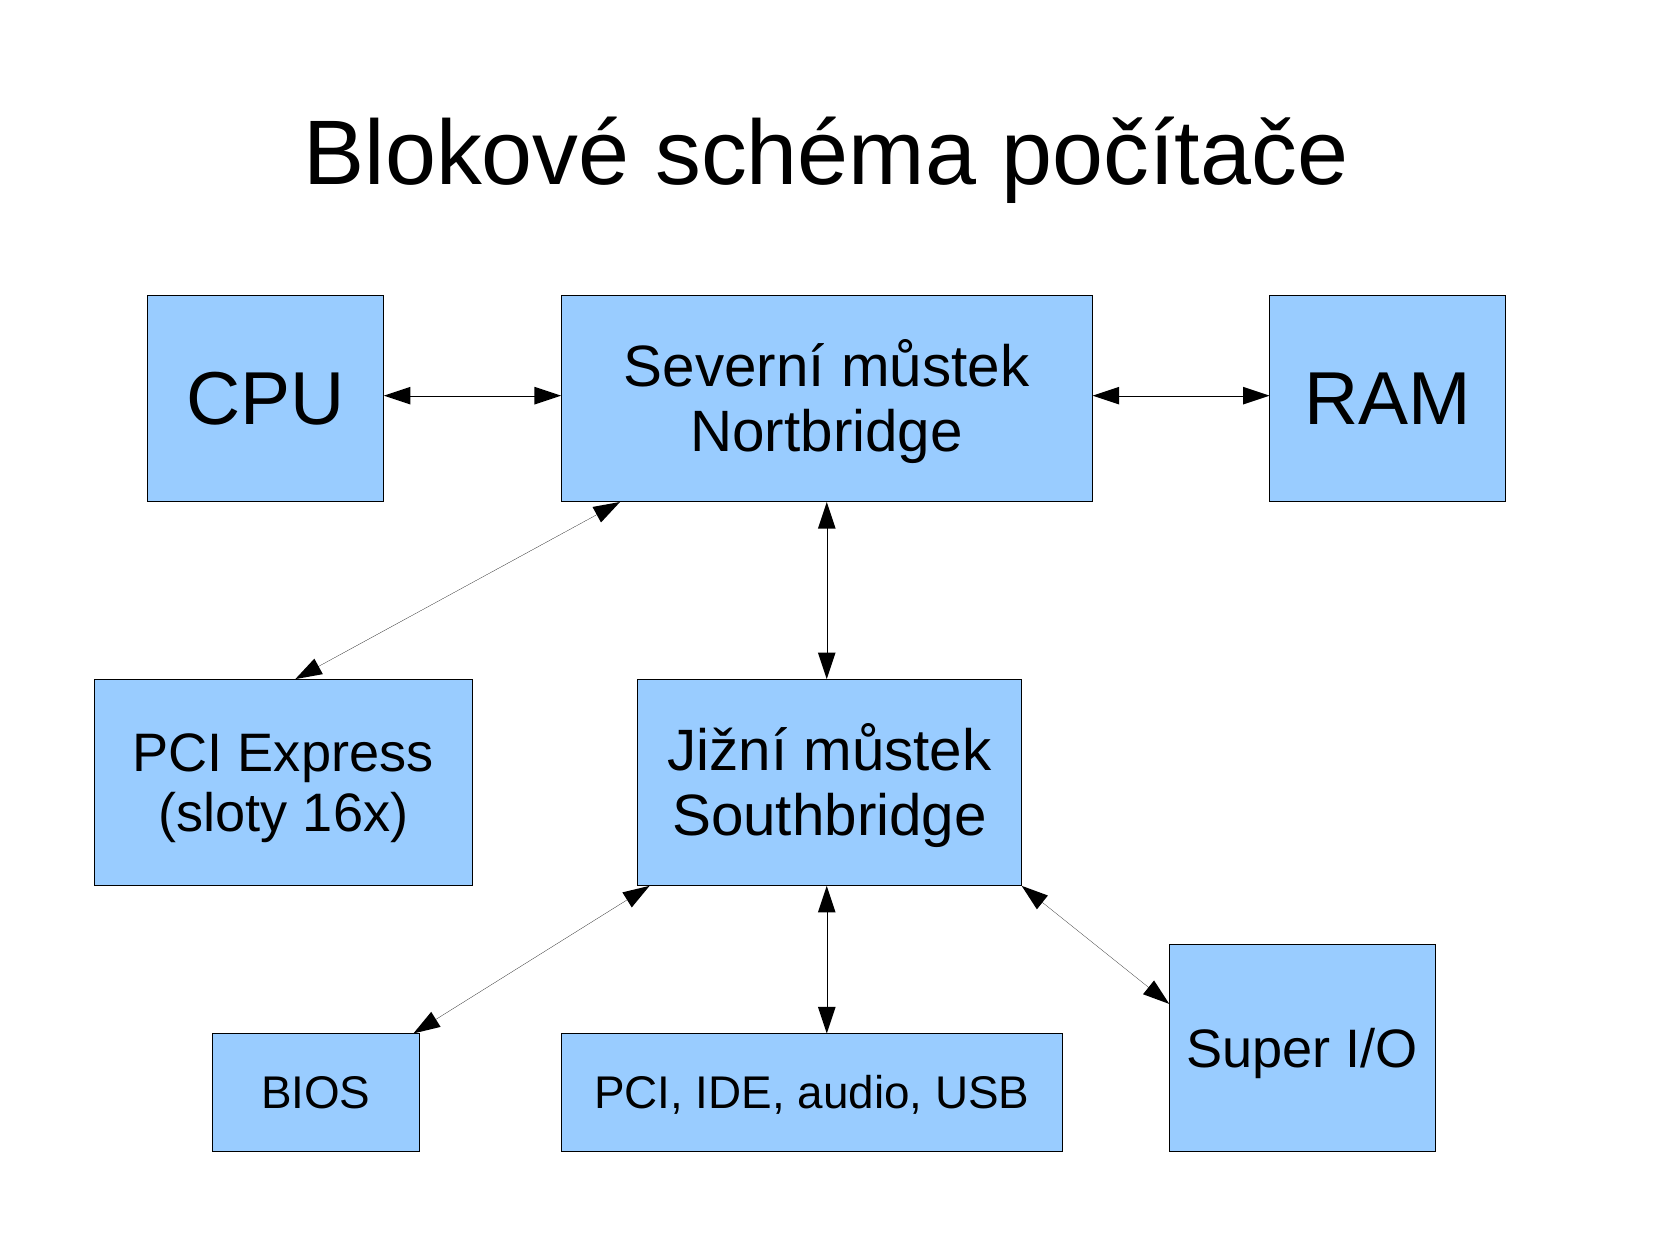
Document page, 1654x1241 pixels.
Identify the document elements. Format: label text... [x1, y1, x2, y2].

text_box CPU [147, 295, 384, 502]
text_box PCI Express (sloty 16x) [94, 679, 473, 886]
title Blokové schéma počítače [82, 56, 1571, 250]
text_box Super I/O [1169, 944, 1436, 1152]
text_box Jižní můstek Southbridge [637, 679, 1022, 886]
text_box Severní můstek Nortbridge [561, 295, 1093, 502]
text_box RAM [1269, 295, 1506, 502]
text_box PCI, IDE, audio, USB [561, 1033, 1063, 1152]
text_box BIOS [212, 1033, 420, 1152]
